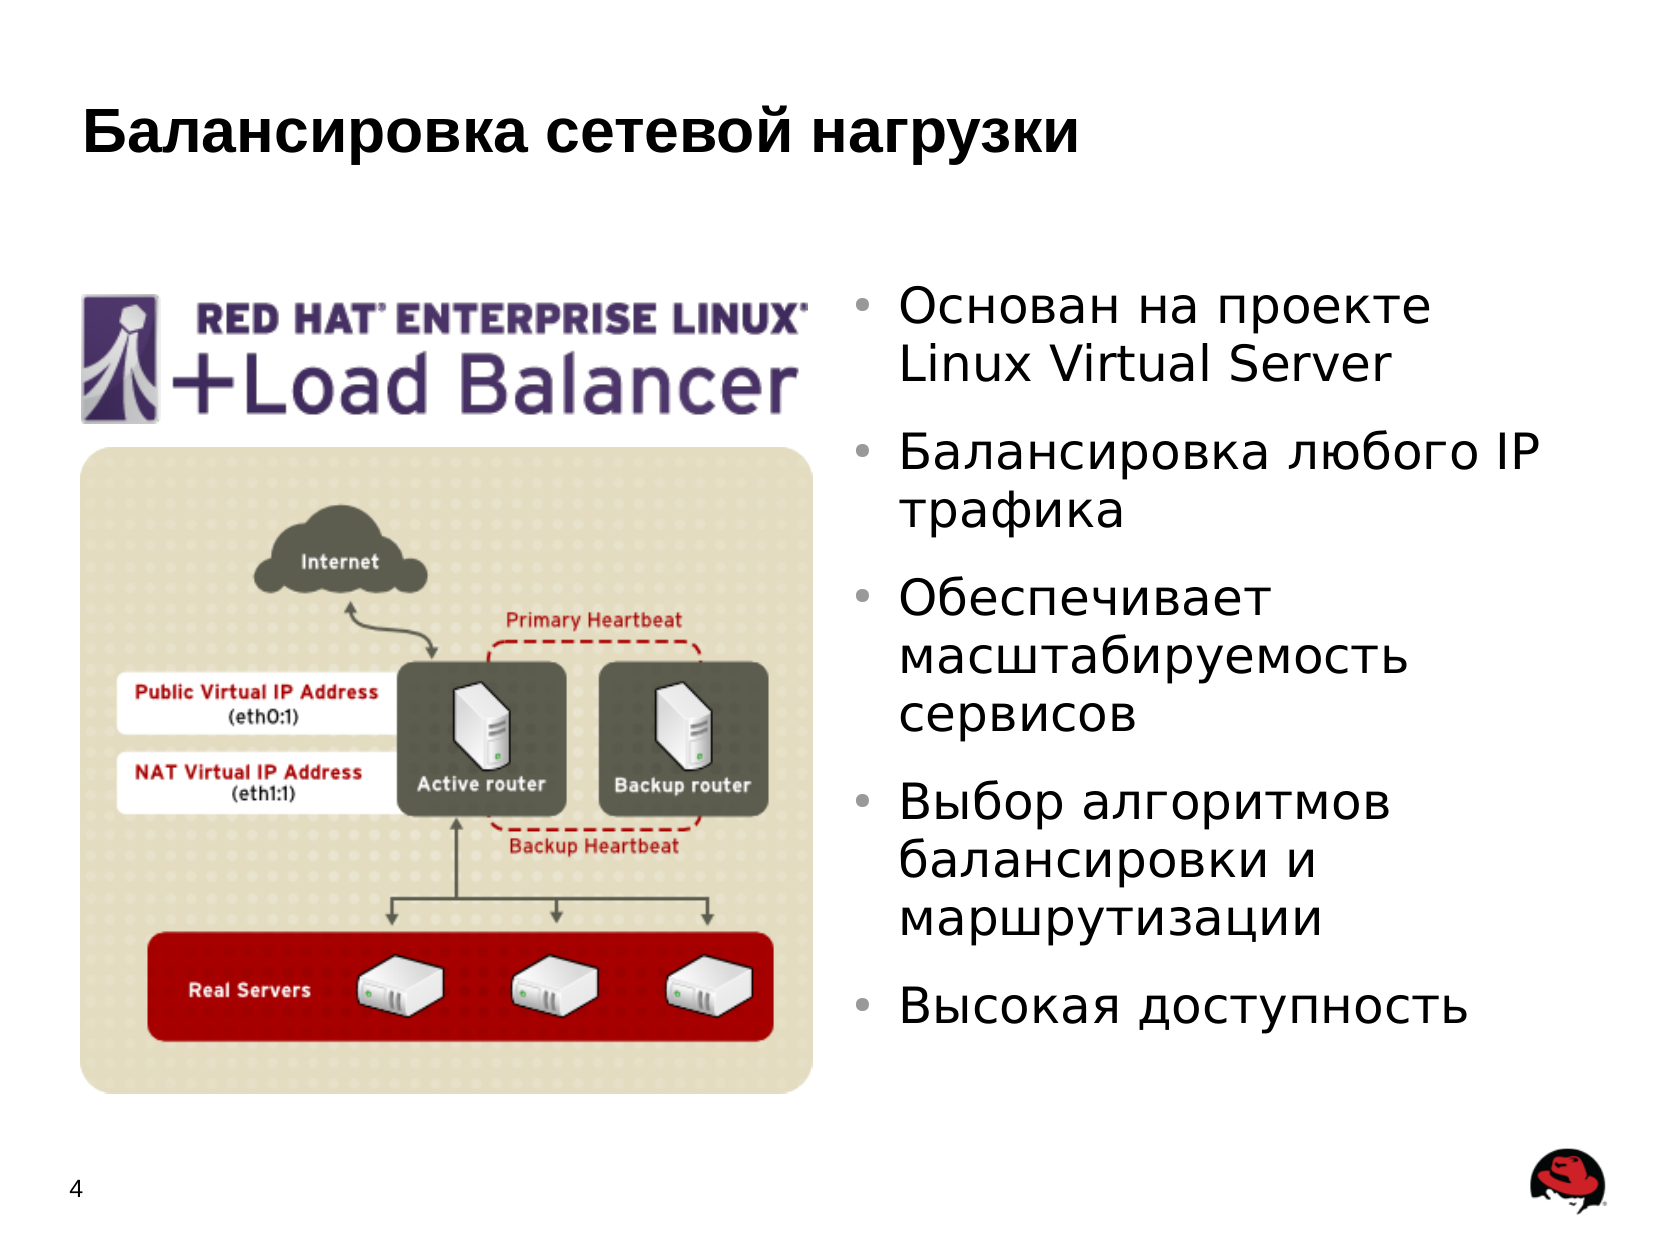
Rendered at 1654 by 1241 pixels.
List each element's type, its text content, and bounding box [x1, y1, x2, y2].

picture [80, 447, 813, 1094]
picture [1529, 1146, 1613, 1224]
title Балансировка сетевой нагрузки [82, 37, 1571, 226]
list Основан на проекте Linux Virtual Server Балансировка любого IP трафика Обеспечивает масштабируемость сервисов Выбор алгоритмов балансировки и маршрутизации Высокая доступность [838, 276, 1565, 1096]
picture [81, 294, 808, 424]
